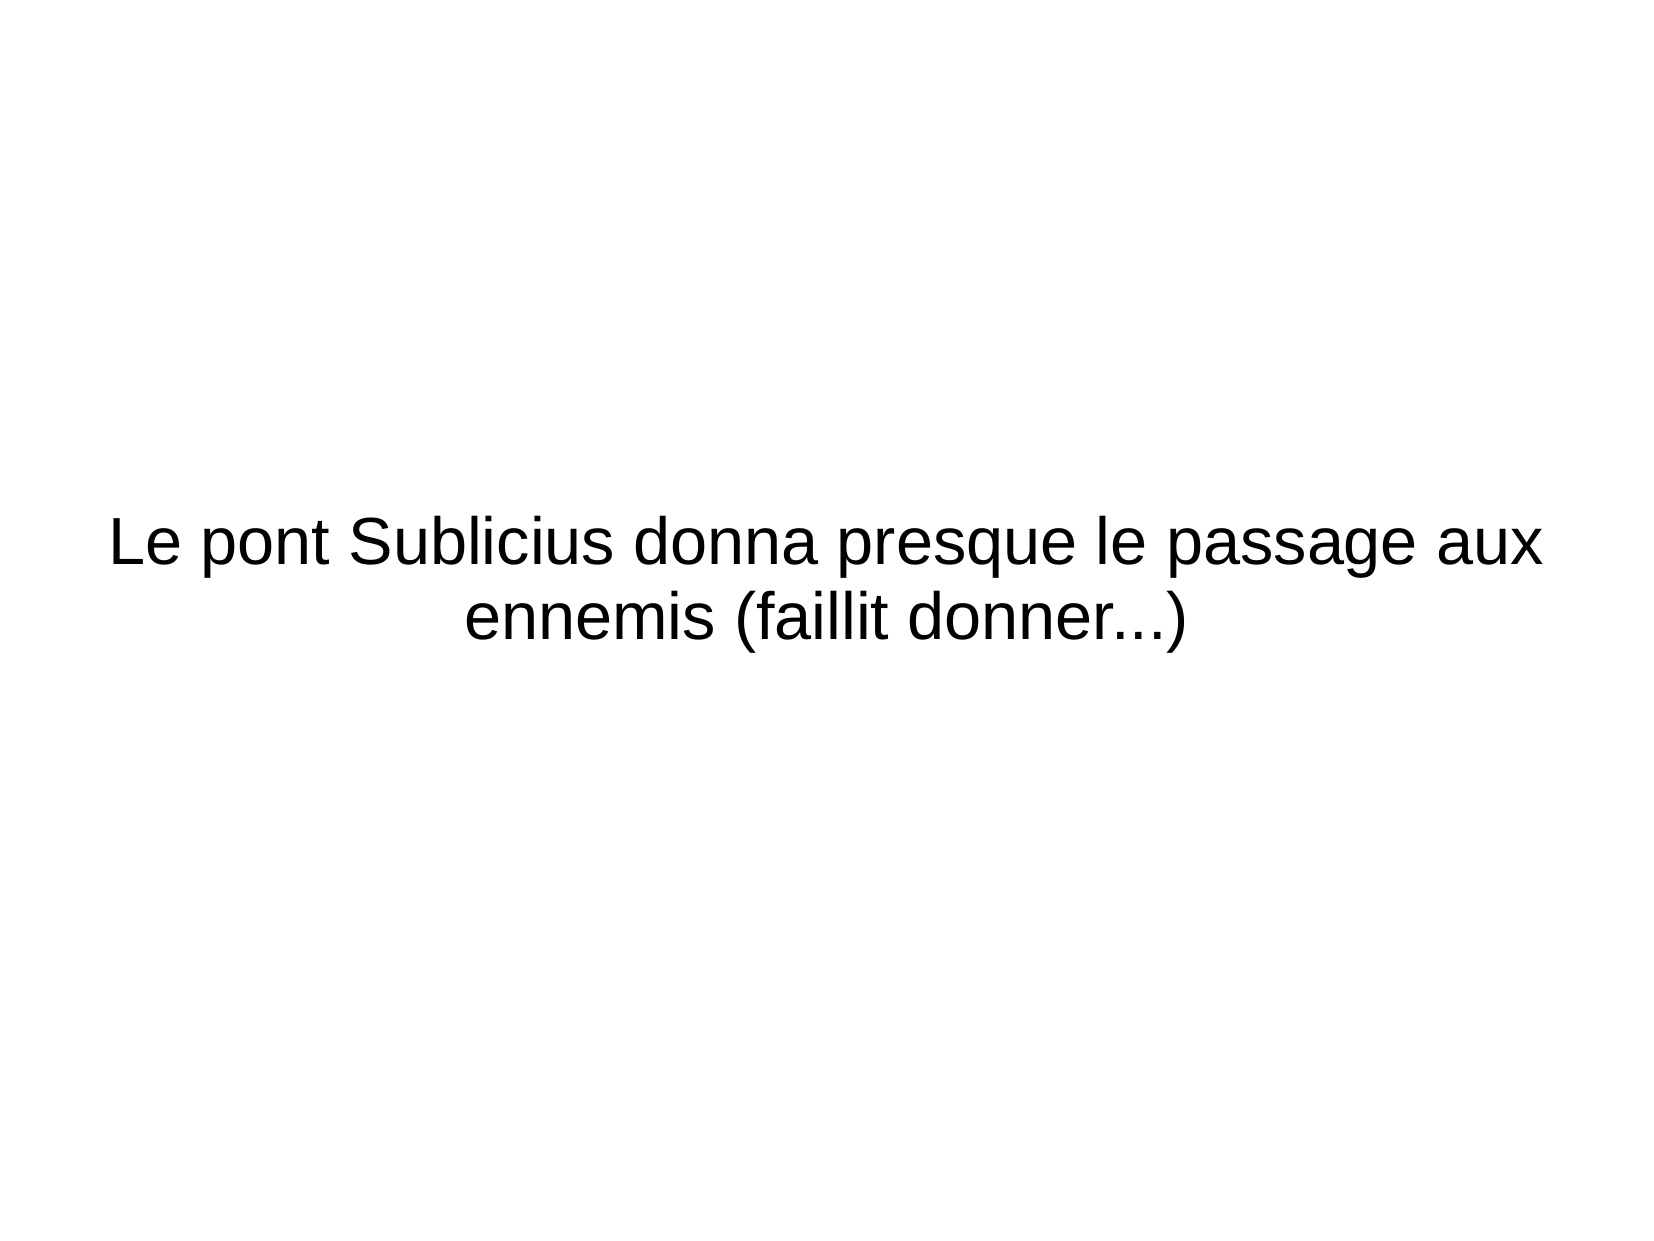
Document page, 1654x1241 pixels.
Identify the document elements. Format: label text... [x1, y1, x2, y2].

subtitle Le pont Sublicius donna presque le passage aux ennemis (faillit donner...) [82, 49, 1571, 1109]
